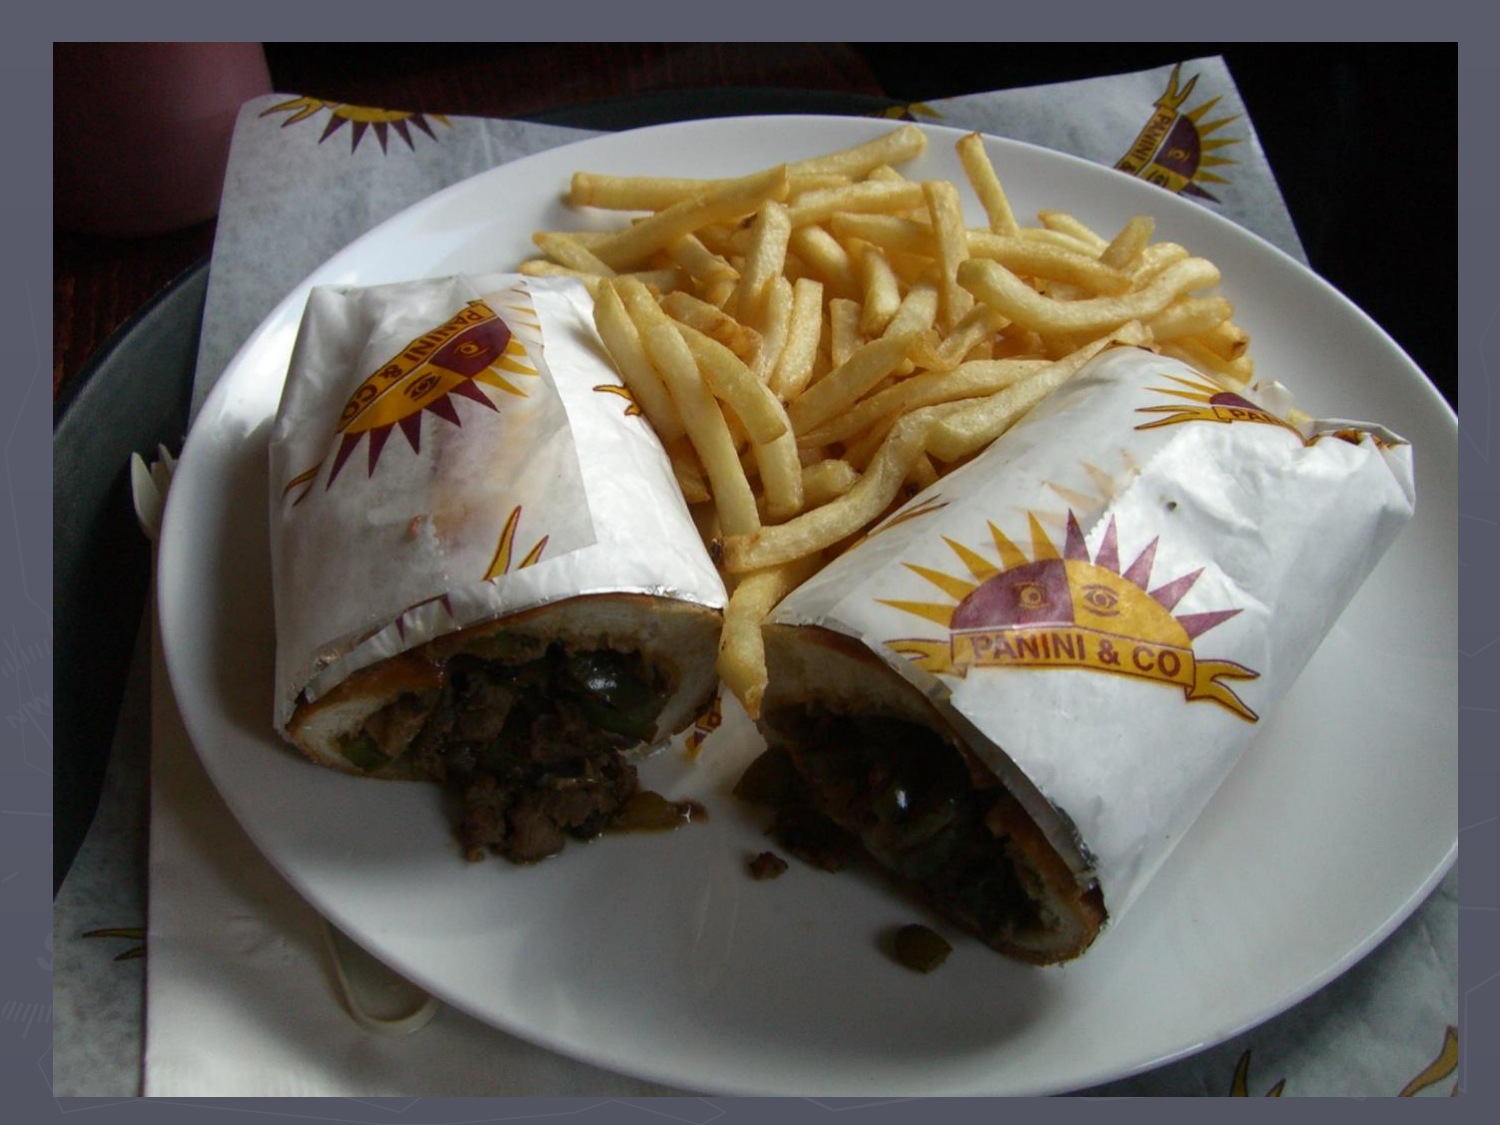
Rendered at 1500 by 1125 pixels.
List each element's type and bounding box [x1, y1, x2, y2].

picture [53, 42, 1458, 1097]
